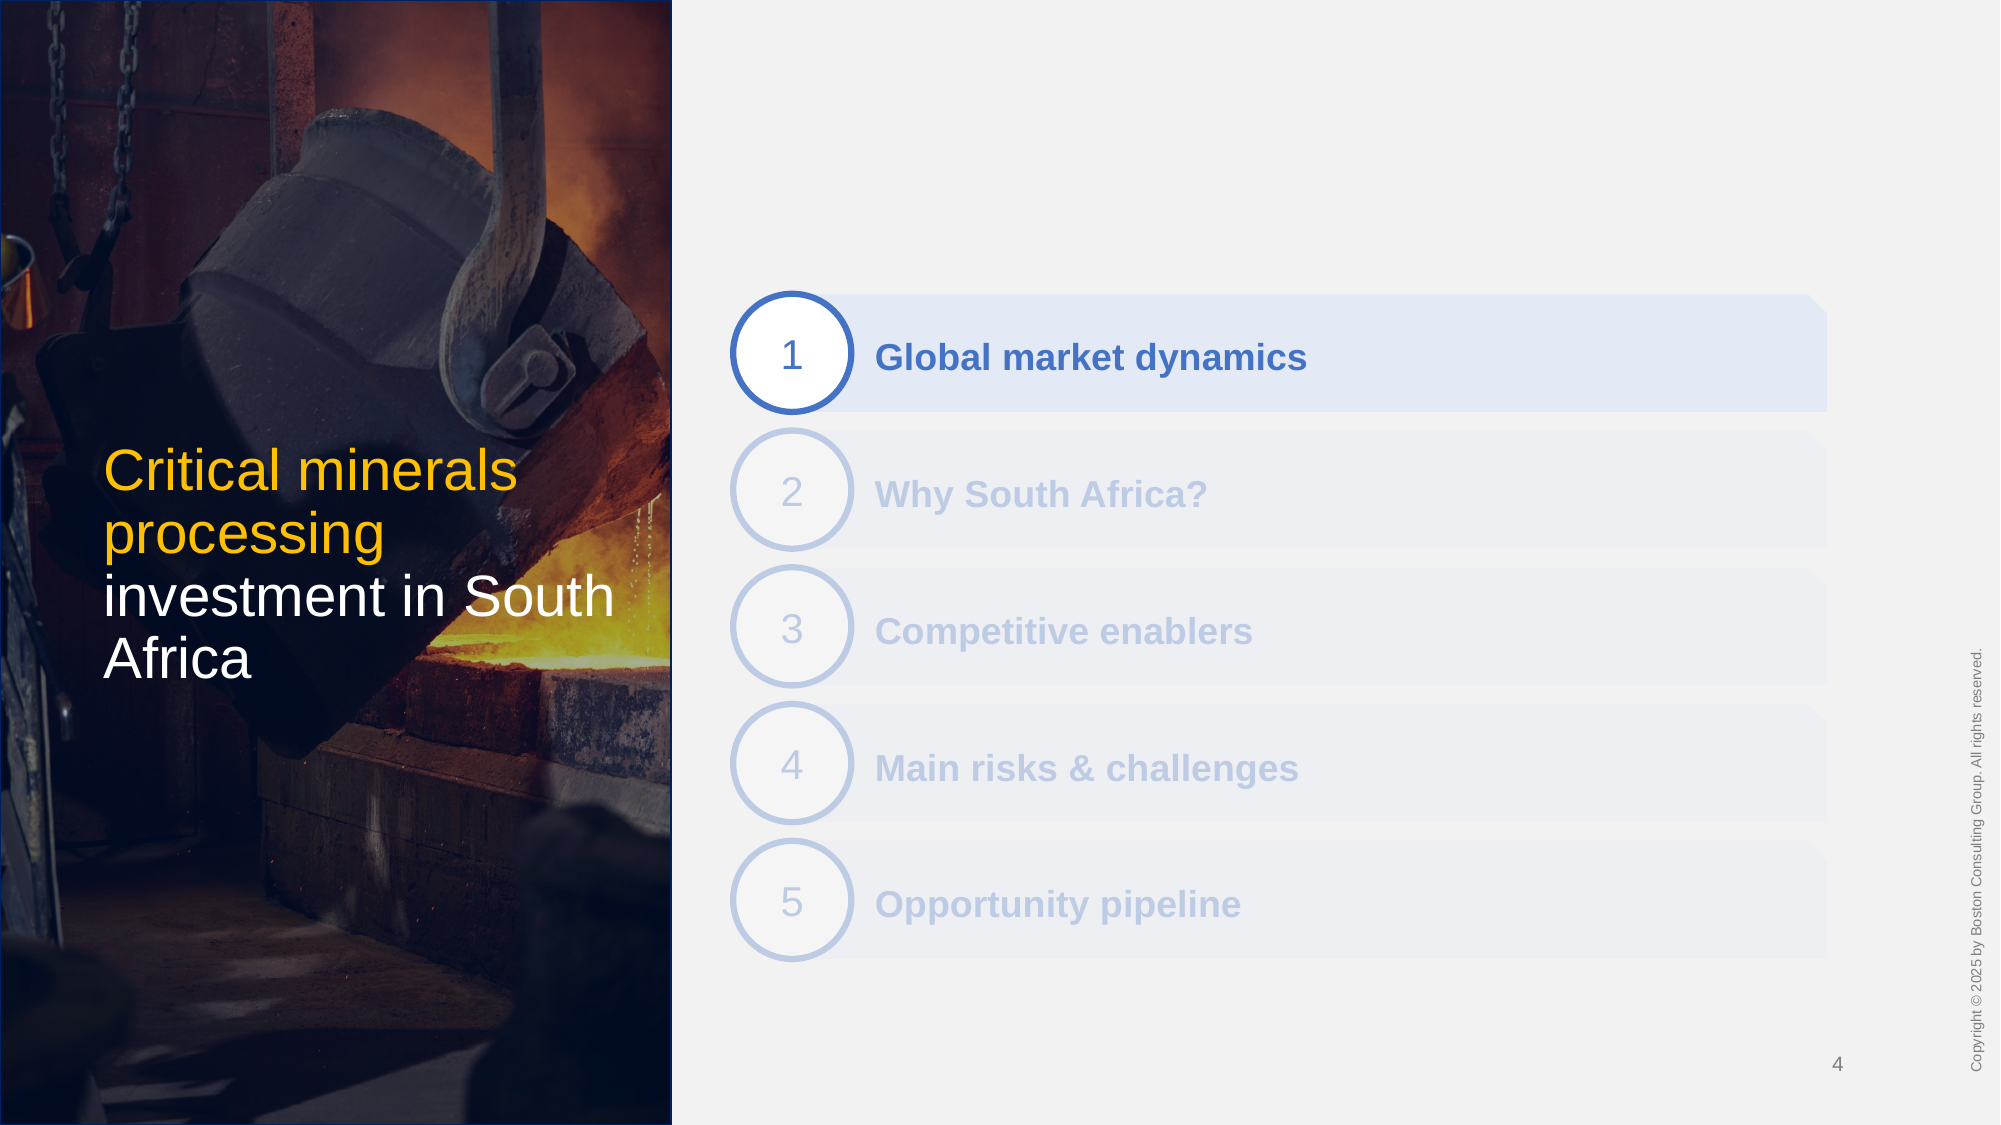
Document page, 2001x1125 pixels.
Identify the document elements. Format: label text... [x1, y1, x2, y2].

text_box [0, 0, 671, 1125]
text_box 1 [733, 293, 852, 412]
text_box Global market dynamics [803, 293, 1828, 412]
title Critical minerals processing investment in South Africa [103, 439, 617, 686]
text_box [695, 285, 1897, 972]
